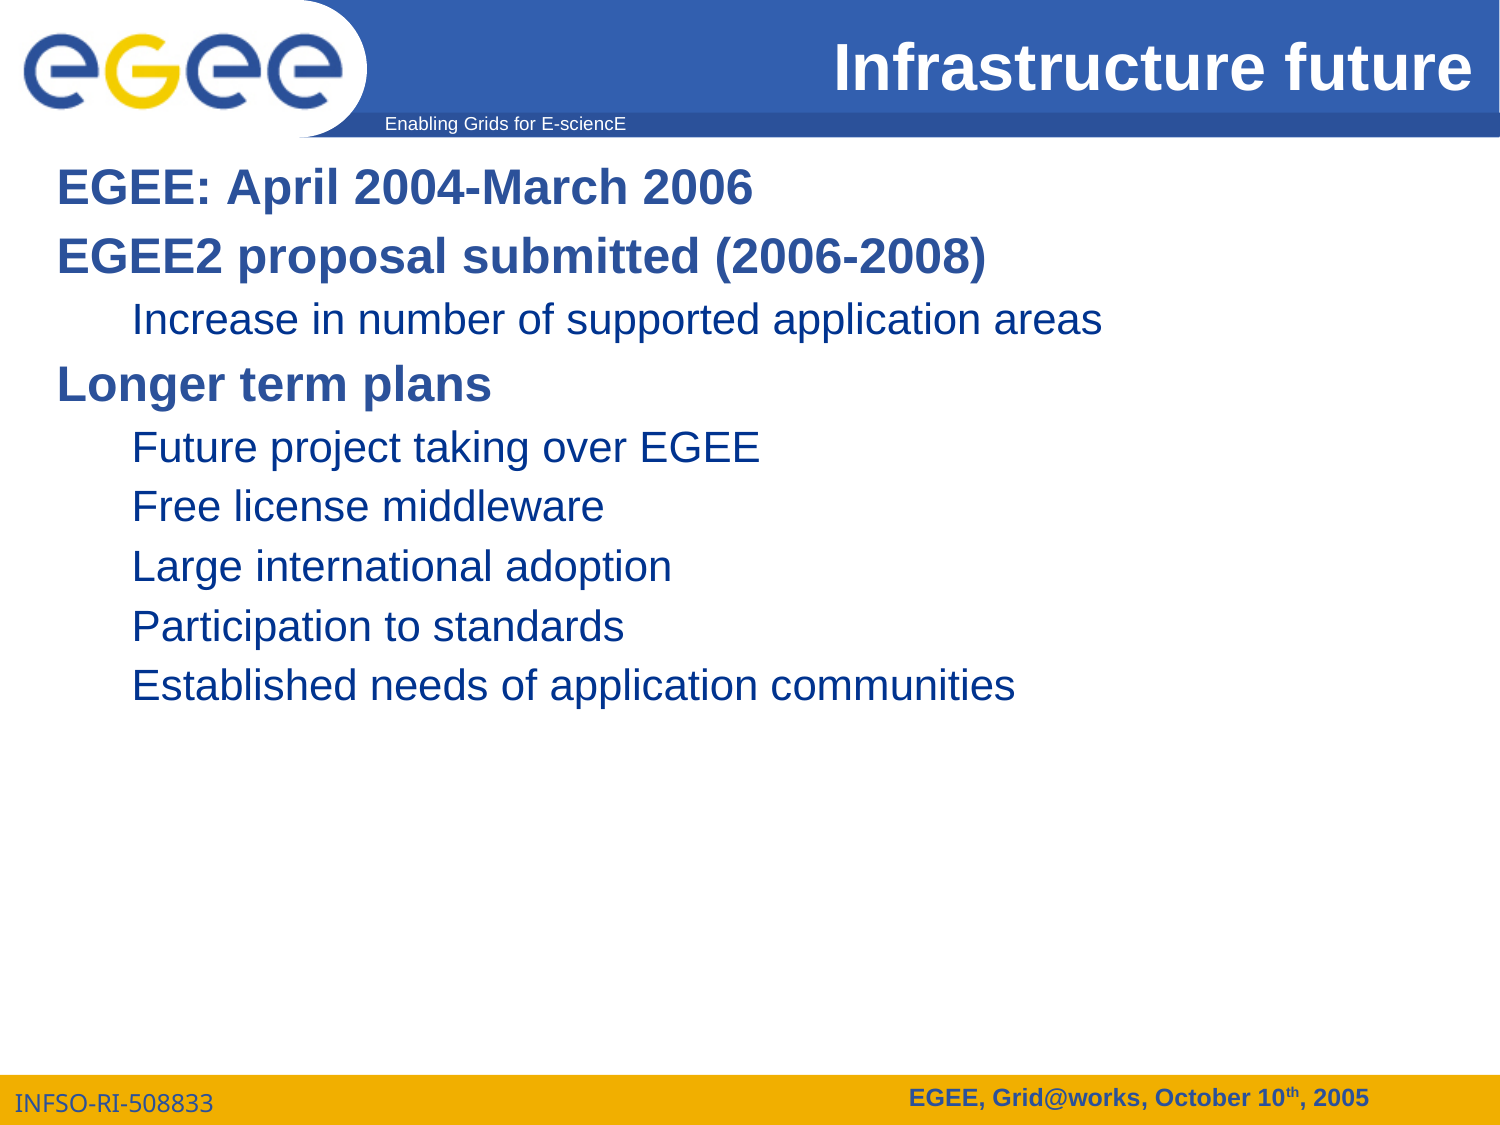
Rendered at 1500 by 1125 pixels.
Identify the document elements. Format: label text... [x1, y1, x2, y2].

title Infrastructure future [369, 10, 1475, 124]
list EGEE: April 2004-March 2006 EGEE2 proposal submitted (2006-2008) Increase in number of supported application areas Longer term plans Future project taking over EGEE Free license middleware Large international adoption Participation to standards Established needs of application communities [56, 159, 1466, 1051]
picture [18, 30, 349, 112]
